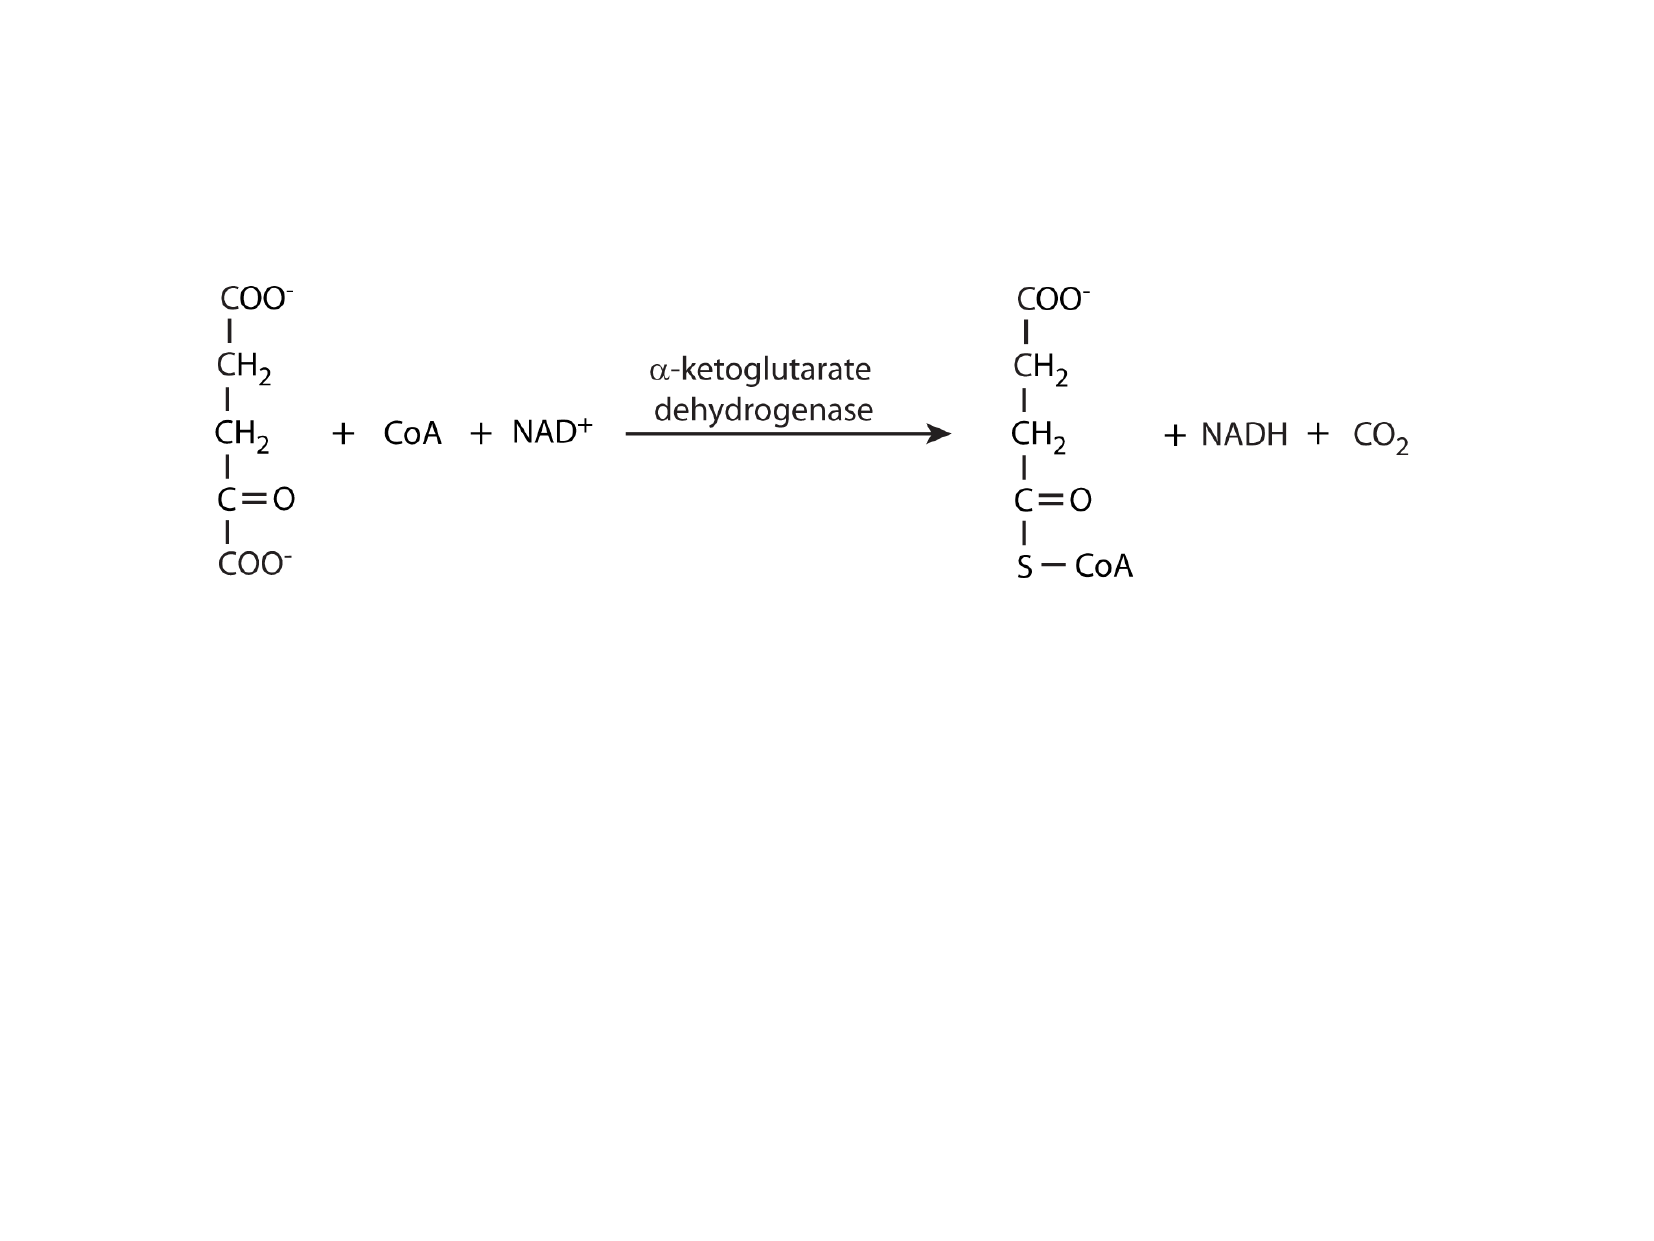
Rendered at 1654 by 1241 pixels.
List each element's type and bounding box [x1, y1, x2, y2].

picture [214, 270, 1409, 586]
